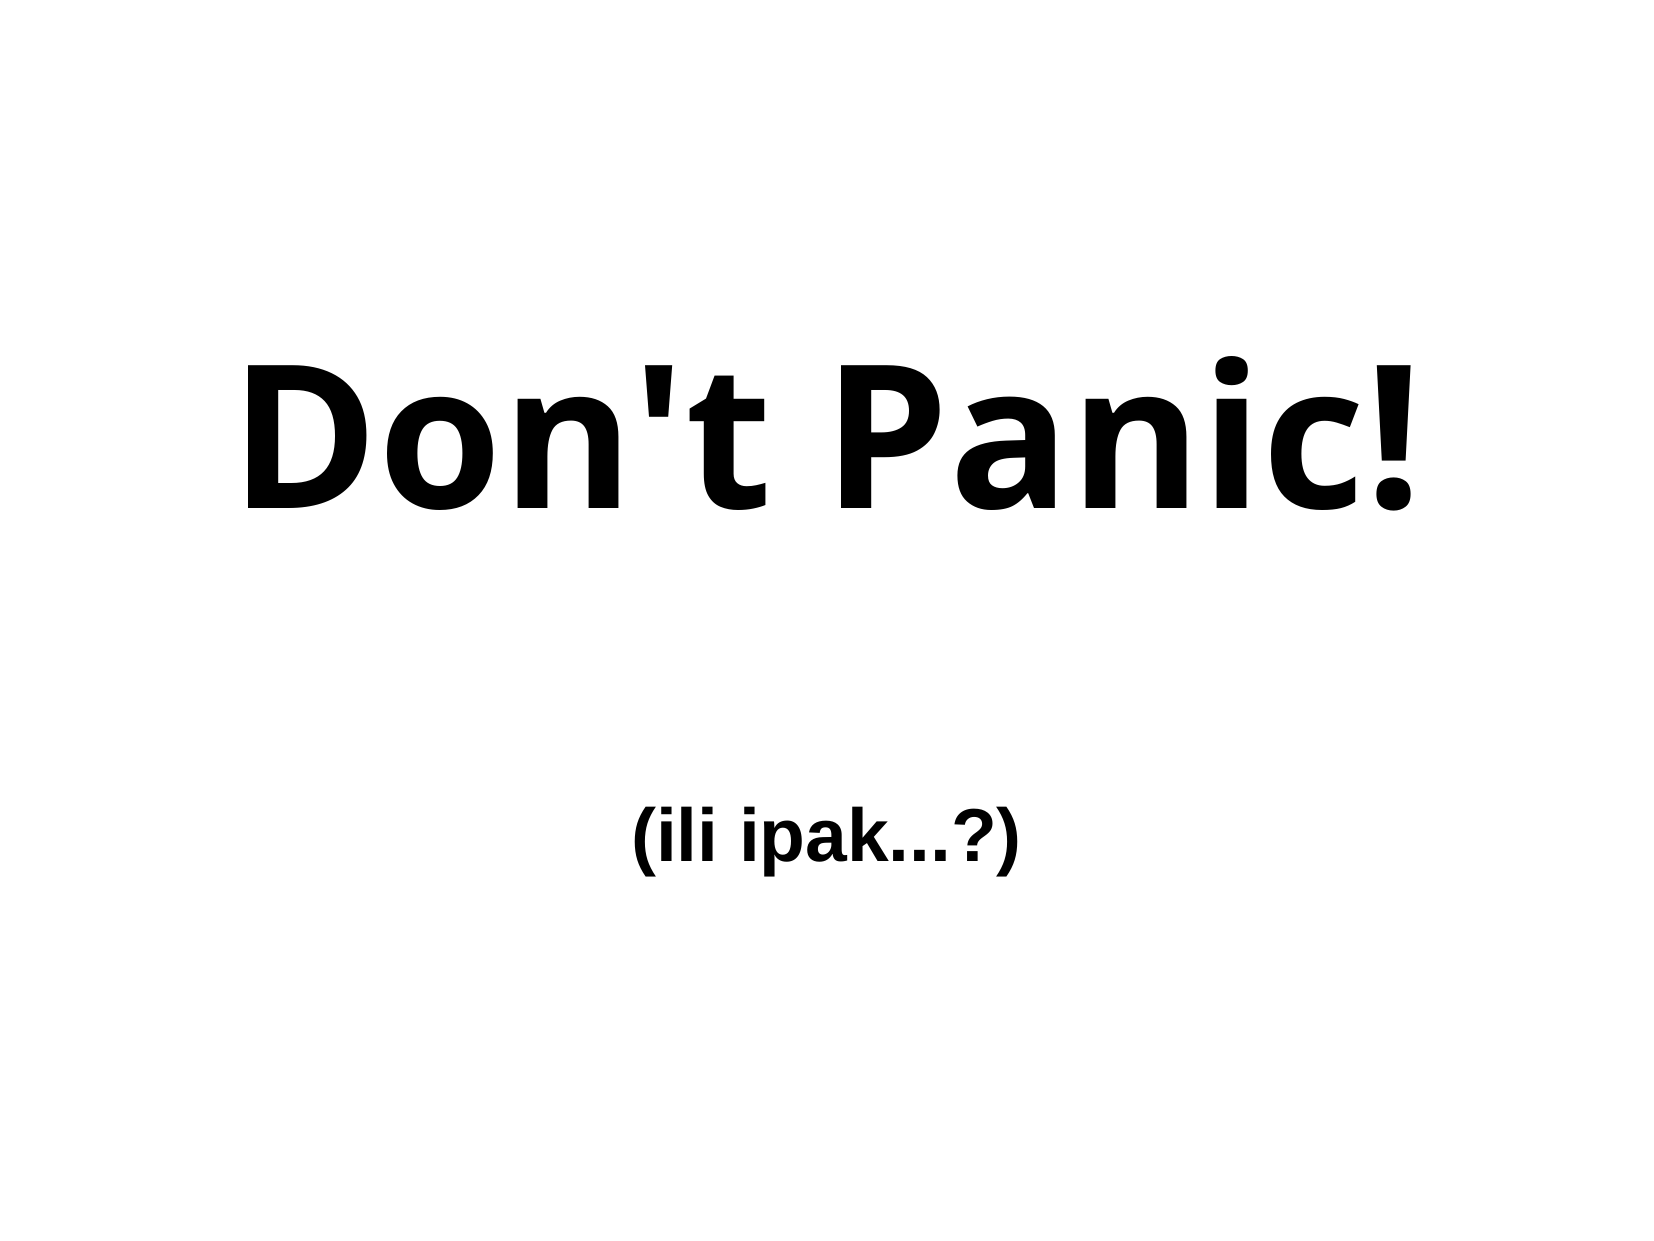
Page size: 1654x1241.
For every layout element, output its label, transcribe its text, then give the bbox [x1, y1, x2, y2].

text_box Don't Panic! (ili ipak...?) [82, 297, 1571, 1102]
